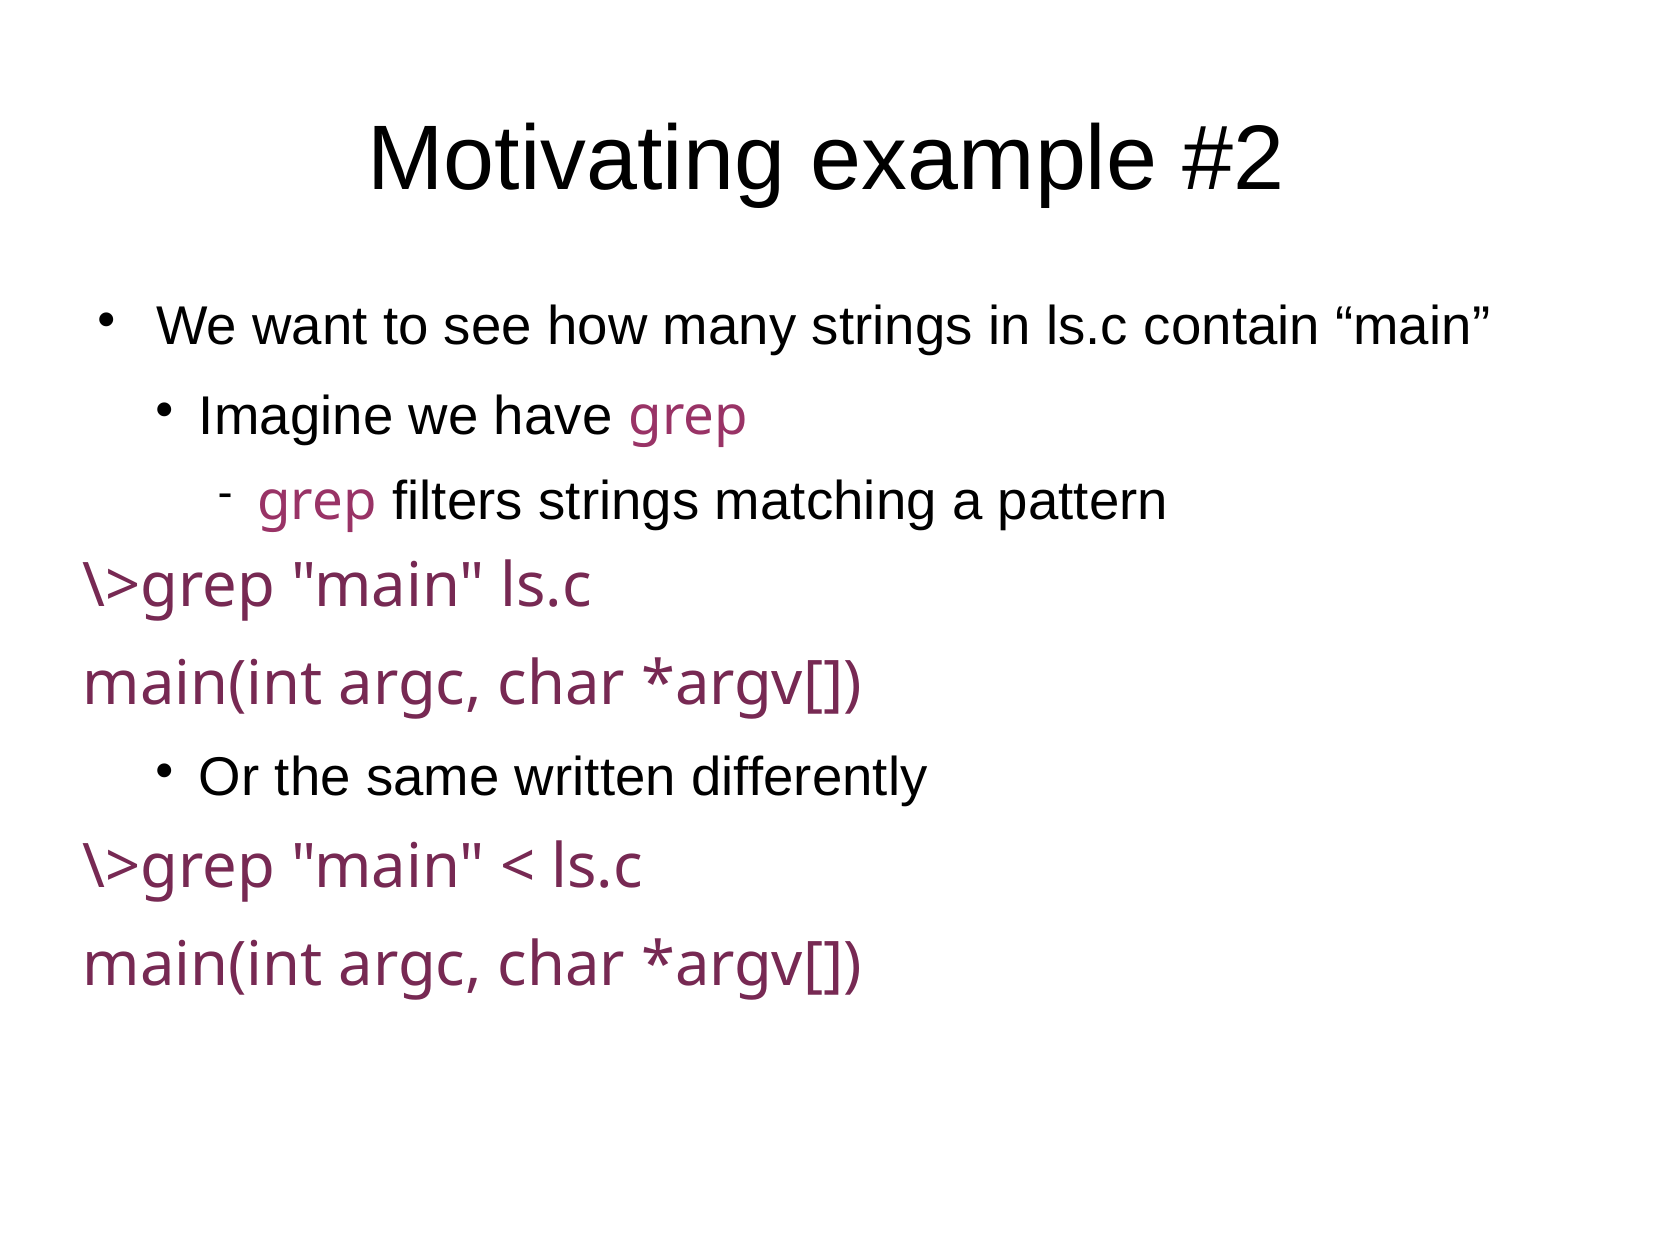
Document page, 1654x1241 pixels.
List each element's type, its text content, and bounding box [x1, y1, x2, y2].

title Motivating example #2 [82, 49, 1571, 257]
list We want to see how many strings in ls.c contain “main” Imagine we have grep grep filters strings matching a pattern \>grep "main" ls.c main(int argc, char *argv[]) Or the same written differently \>grep "main" < ls.c main(int argc, char *argv[]) [82, 290, 1571, 1010]
